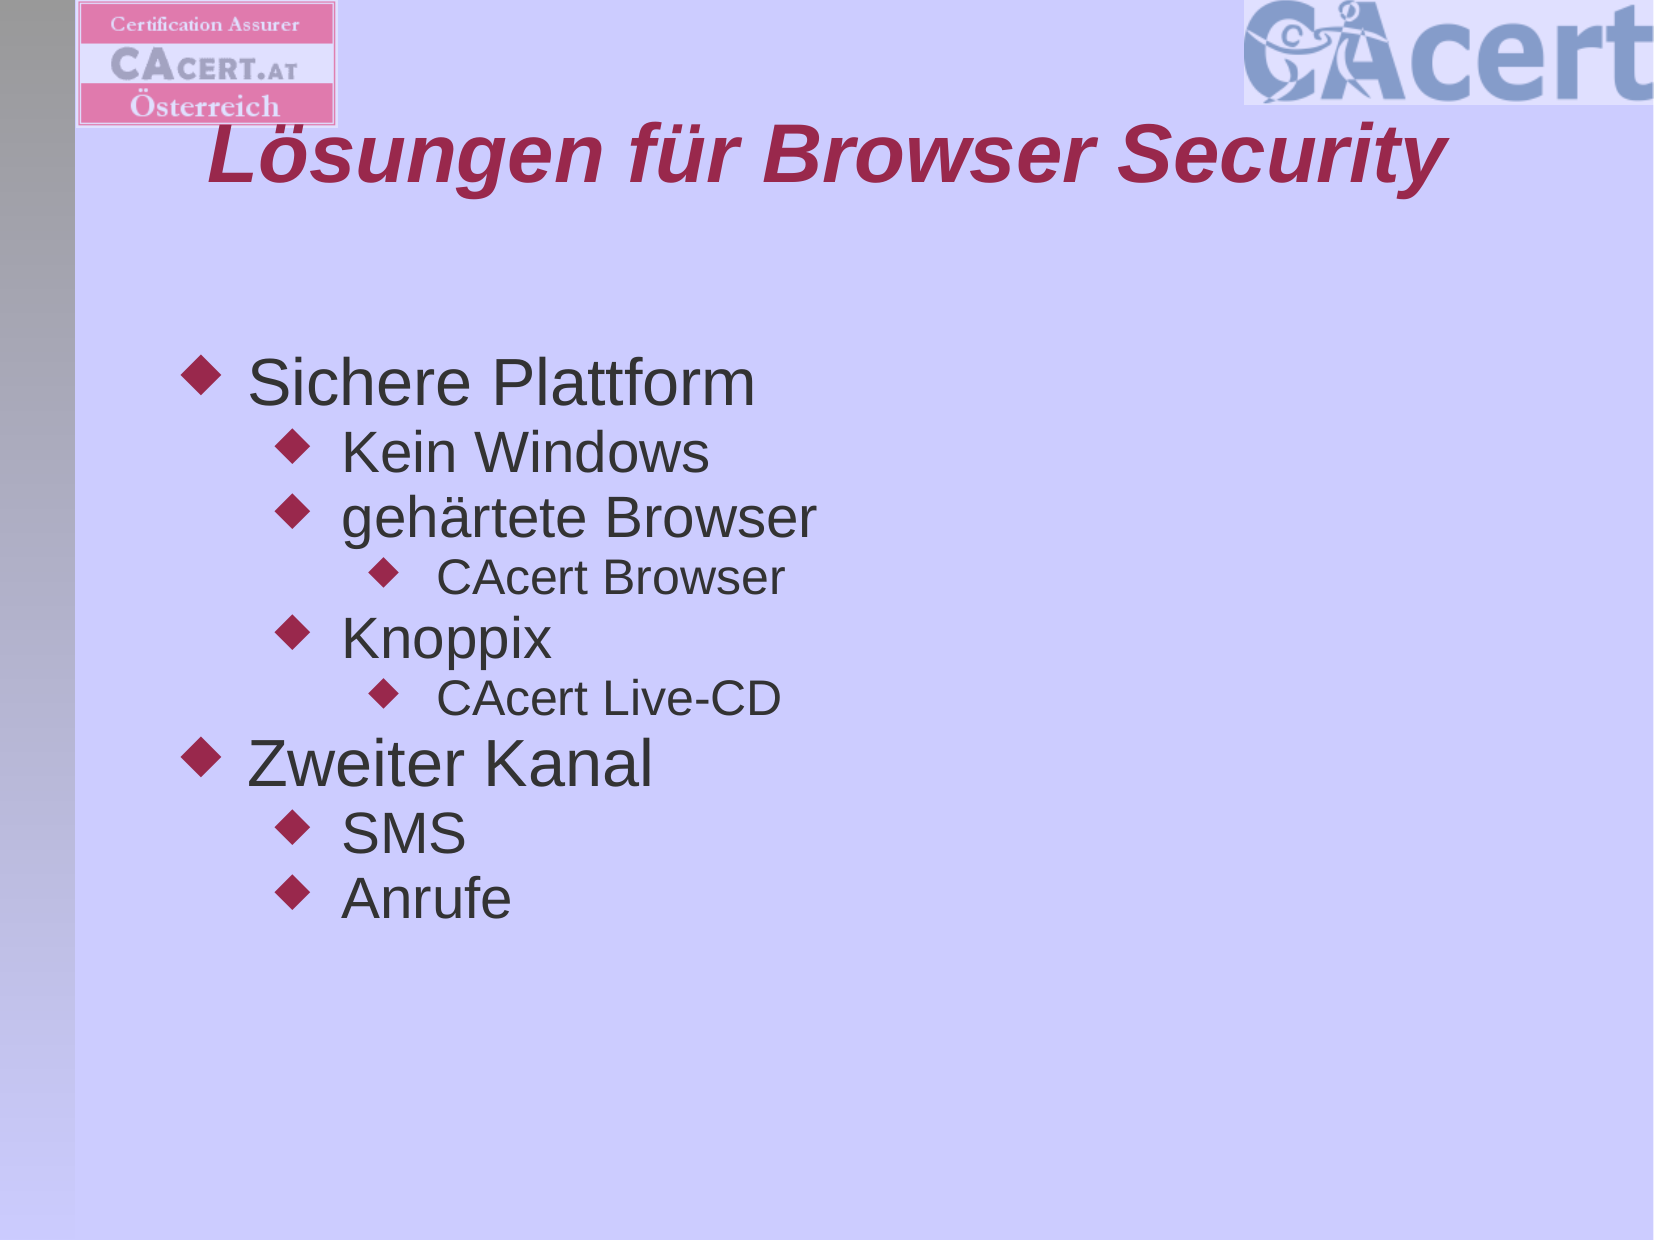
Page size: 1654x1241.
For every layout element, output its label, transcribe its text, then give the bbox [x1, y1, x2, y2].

list Sichere Plattform Kein Windows gehärtete Browser CAcert Browser Knoppix CAcert Live-CD Zweiter Kanal SMS Anrufe [152, 344, 1534, 1127]
title Lösungen für Browser Security [121, 49, 1534, 257]
